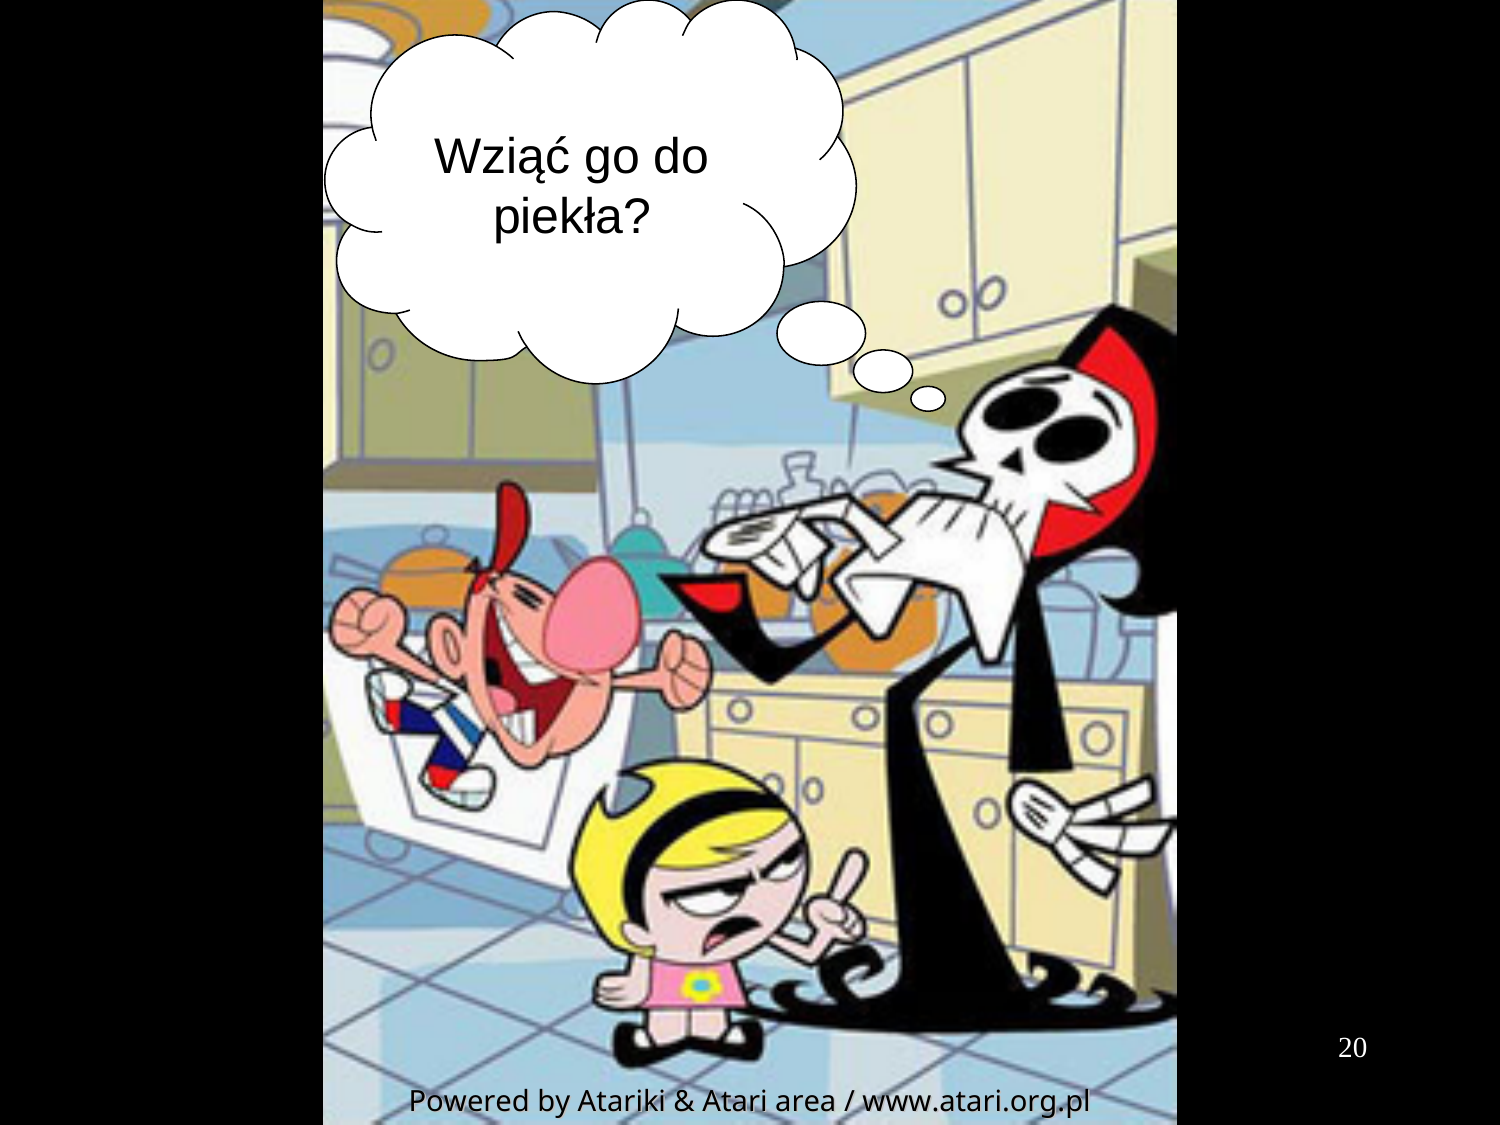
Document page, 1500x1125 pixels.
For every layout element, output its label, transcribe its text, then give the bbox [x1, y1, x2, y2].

text_box Wziąć go do piekła? [853, 349, 913, 393]
text_box Wziąć go do piekła? [776, 301, 866, 366]
text_box Wziąć go do piekła? [910, 386, 946, 412]
text_box Powered by Atariki & Atari area / www.atari.org.pl [0, 1074, 1500, 1125]
picture [659, 0, 725, 19]
text_box Wziąć go do piekła? [324, 0, 857, 384]
picture [323, 0, 1177, 1074]
